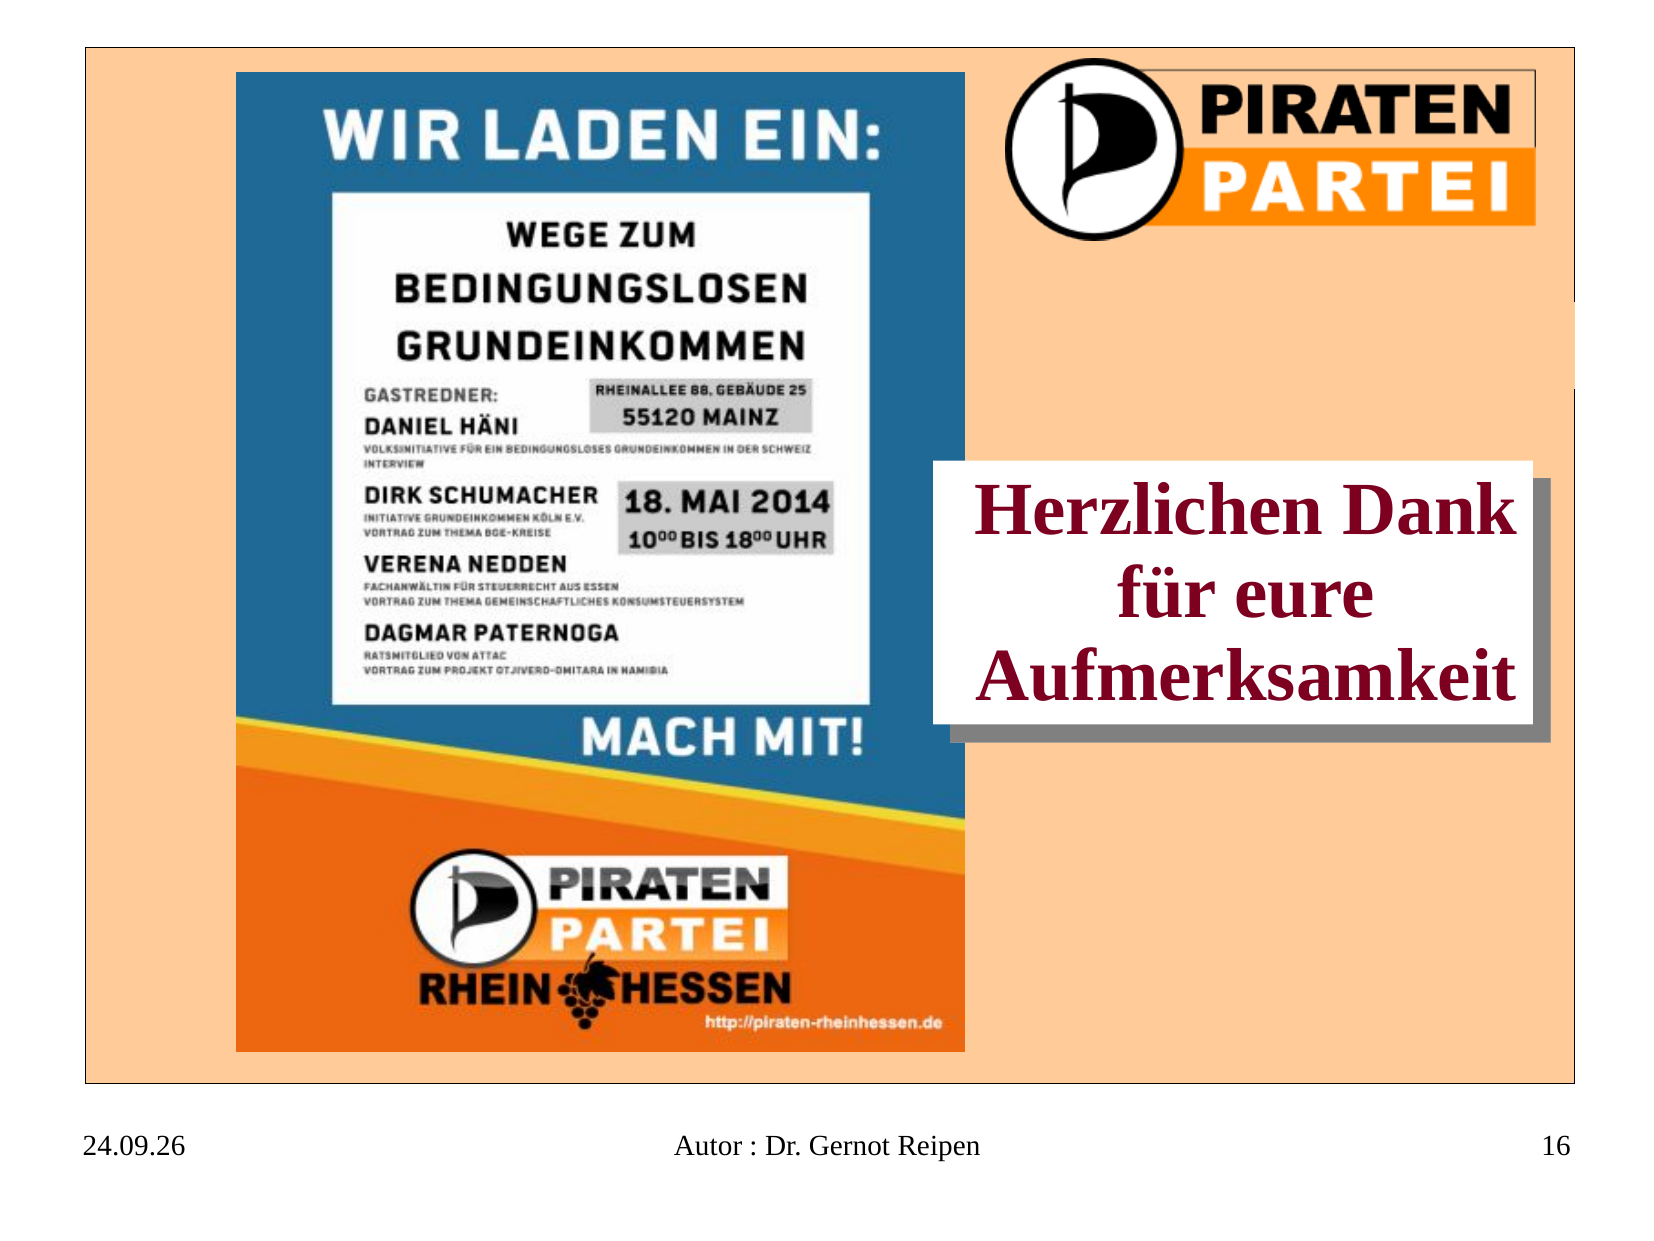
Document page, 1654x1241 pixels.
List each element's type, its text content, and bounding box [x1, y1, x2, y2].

picture [1005, 58, 1536, 241]
text_box Herzlichen Dank für eure Aufmerksamkeit [933, 460, 1533, 725]
picture [236, 72, 965, 1052]
text_box [85, 47, 1575, 1084]
